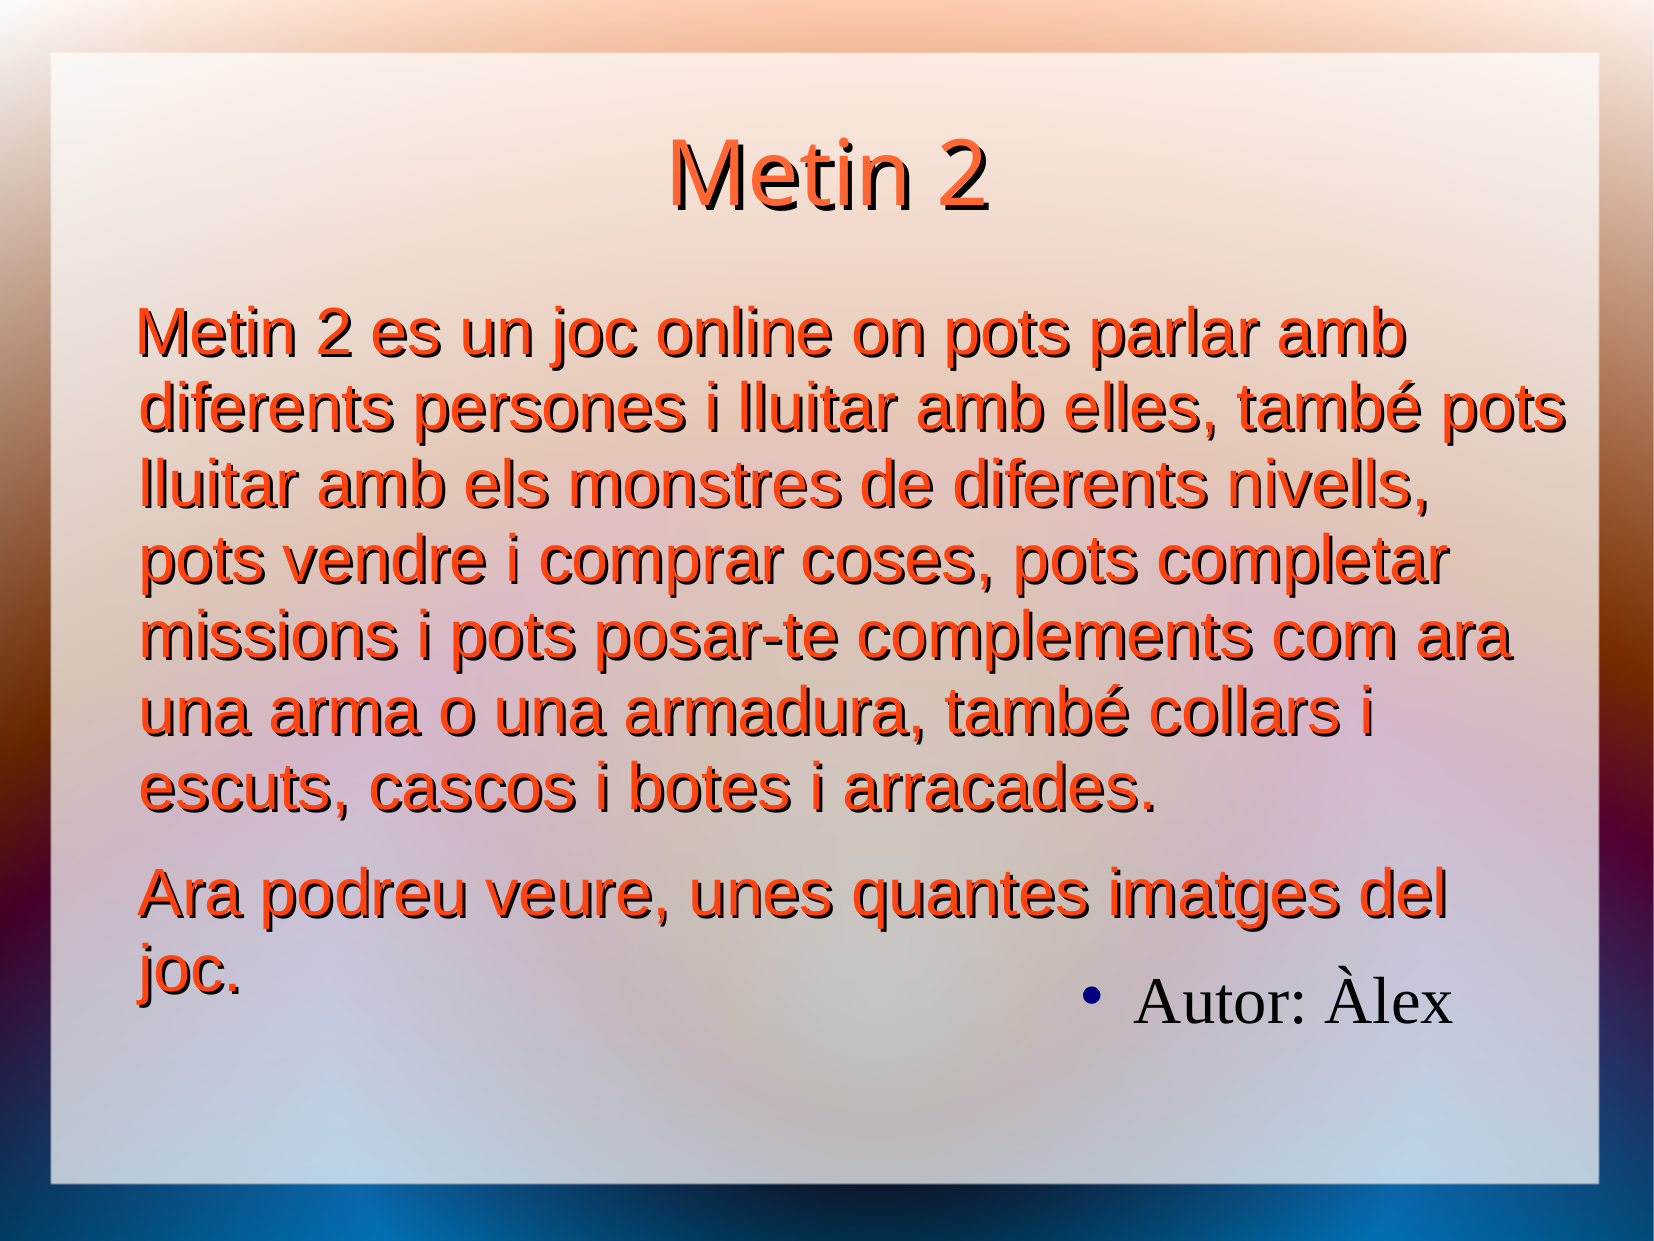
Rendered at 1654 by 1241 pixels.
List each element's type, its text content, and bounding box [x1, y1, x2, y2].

text_box Autor: Àlex [1062, 959, 1654, 1241]
picture [0, 0, 1654, 1241]
title Metin 2 [82, 55, 1571, 263]
list Metin 2 es un joc online on pots parlar amb diferents persones i lluitar amb elles, també pots lluitar amb els monstres de diferents nivells, pots vendre i comprar coses, pots completar missions i pots posar-te complements com ara una arma o una armadura, també collars i escuts, cascos i botes i arracades. Ara podreu veure, unes quantes imatges del joc. [82, 290, 1571, 1037]
